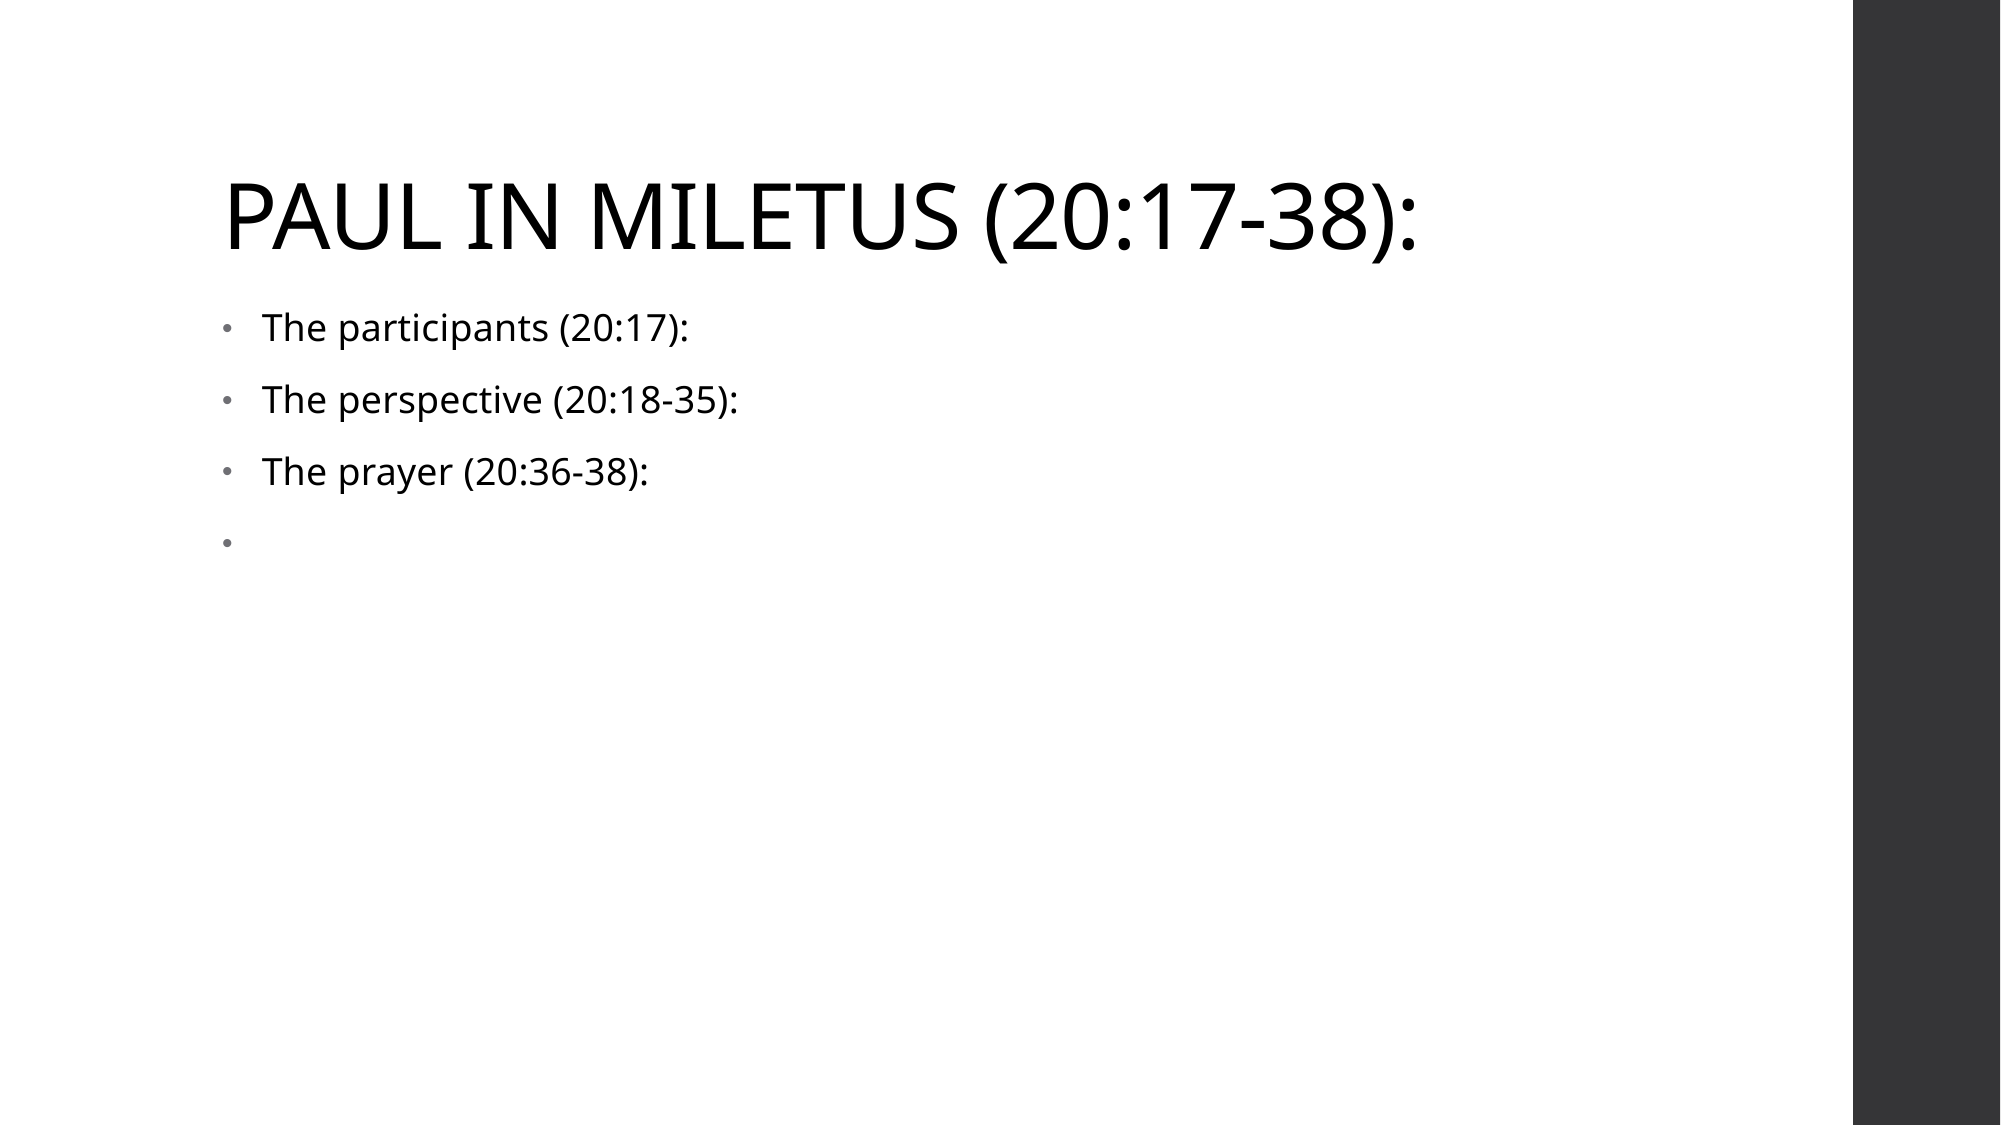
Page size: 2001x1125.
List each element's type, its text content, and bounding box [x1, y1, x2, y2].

title PAUL IN MILETUS (20:17-38): [206, 60, 1797, 278]
list The participants (20:17): The perspective (20:18-35): The prayer (20:36-38): [206, 299, 1617, 1014]
